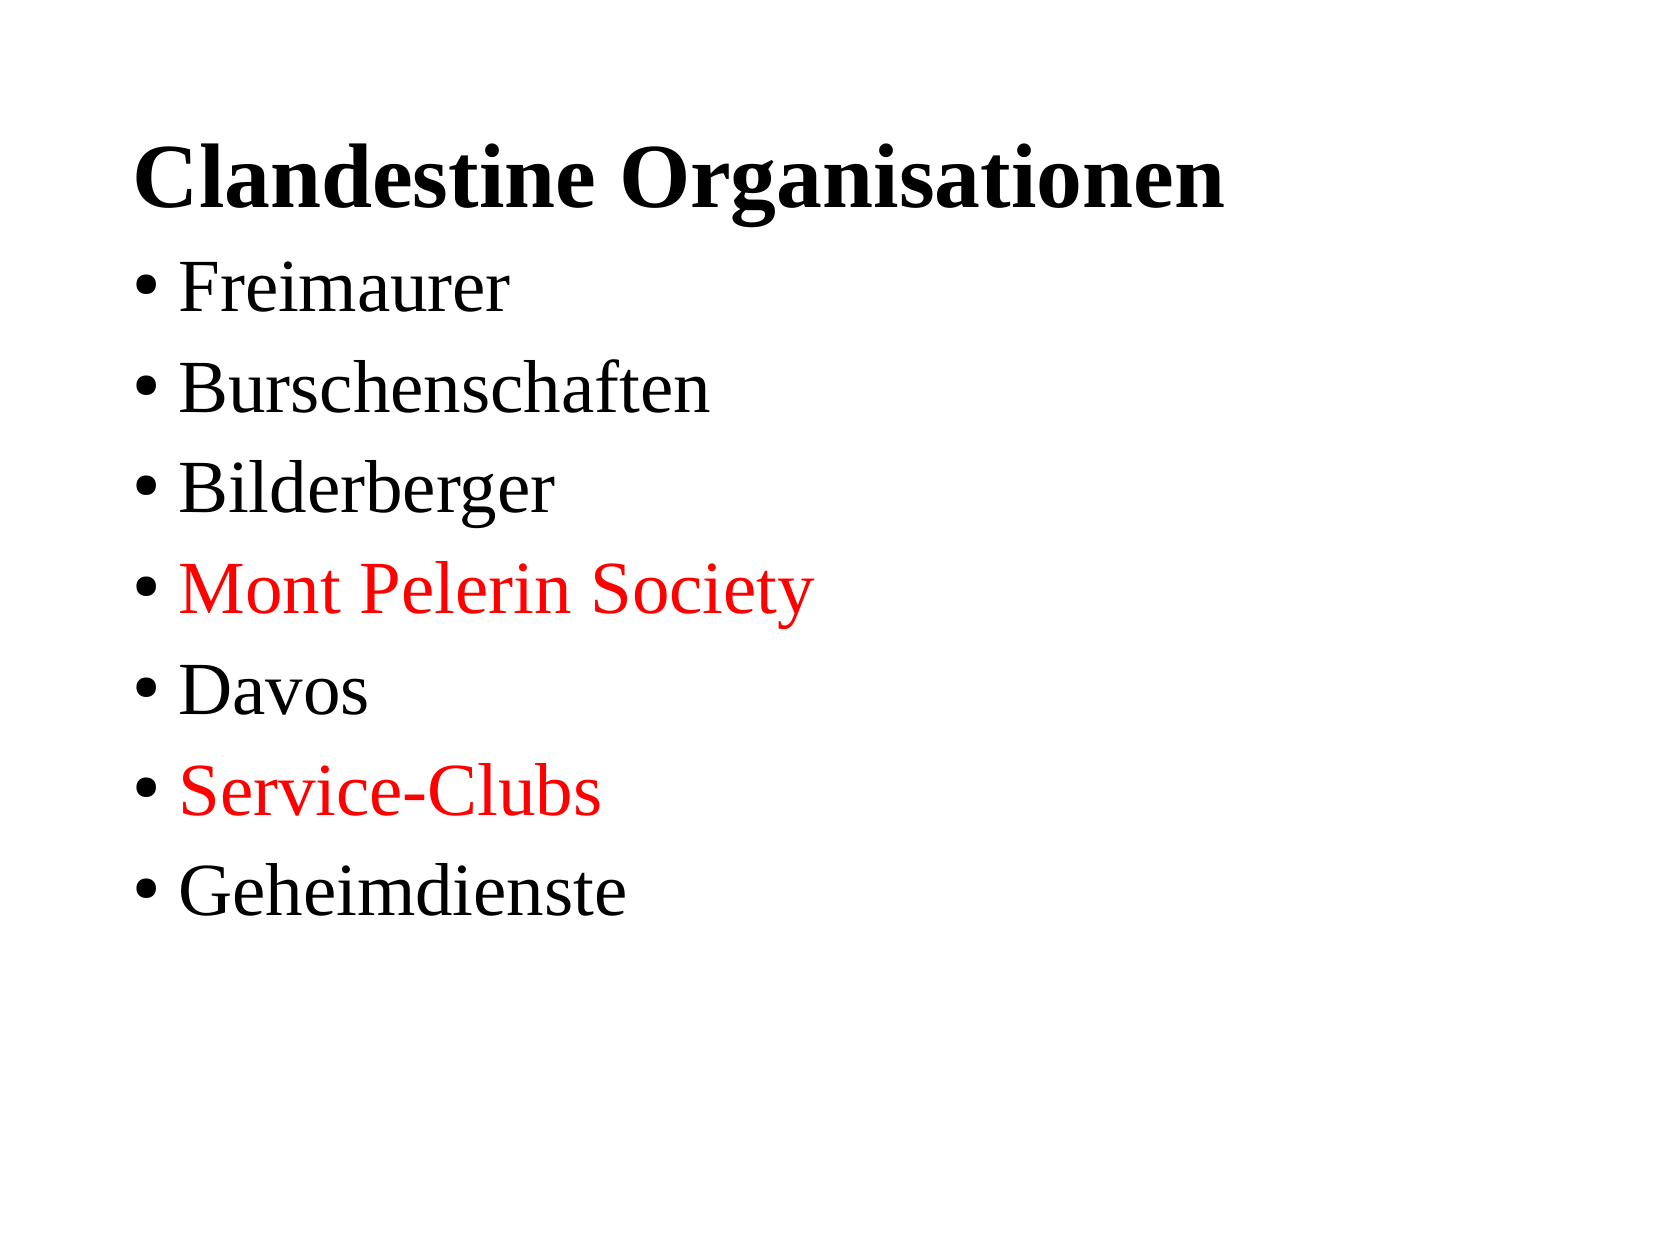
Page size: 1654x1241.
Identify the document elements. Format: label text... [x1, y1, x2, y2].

text_box Clandestine Organisationen Freimaurer Burschenschaften Bilderberger Mont Pelerin Society Davos Service-Clubs Geheimdienste [118, 118, 1536, 962]
